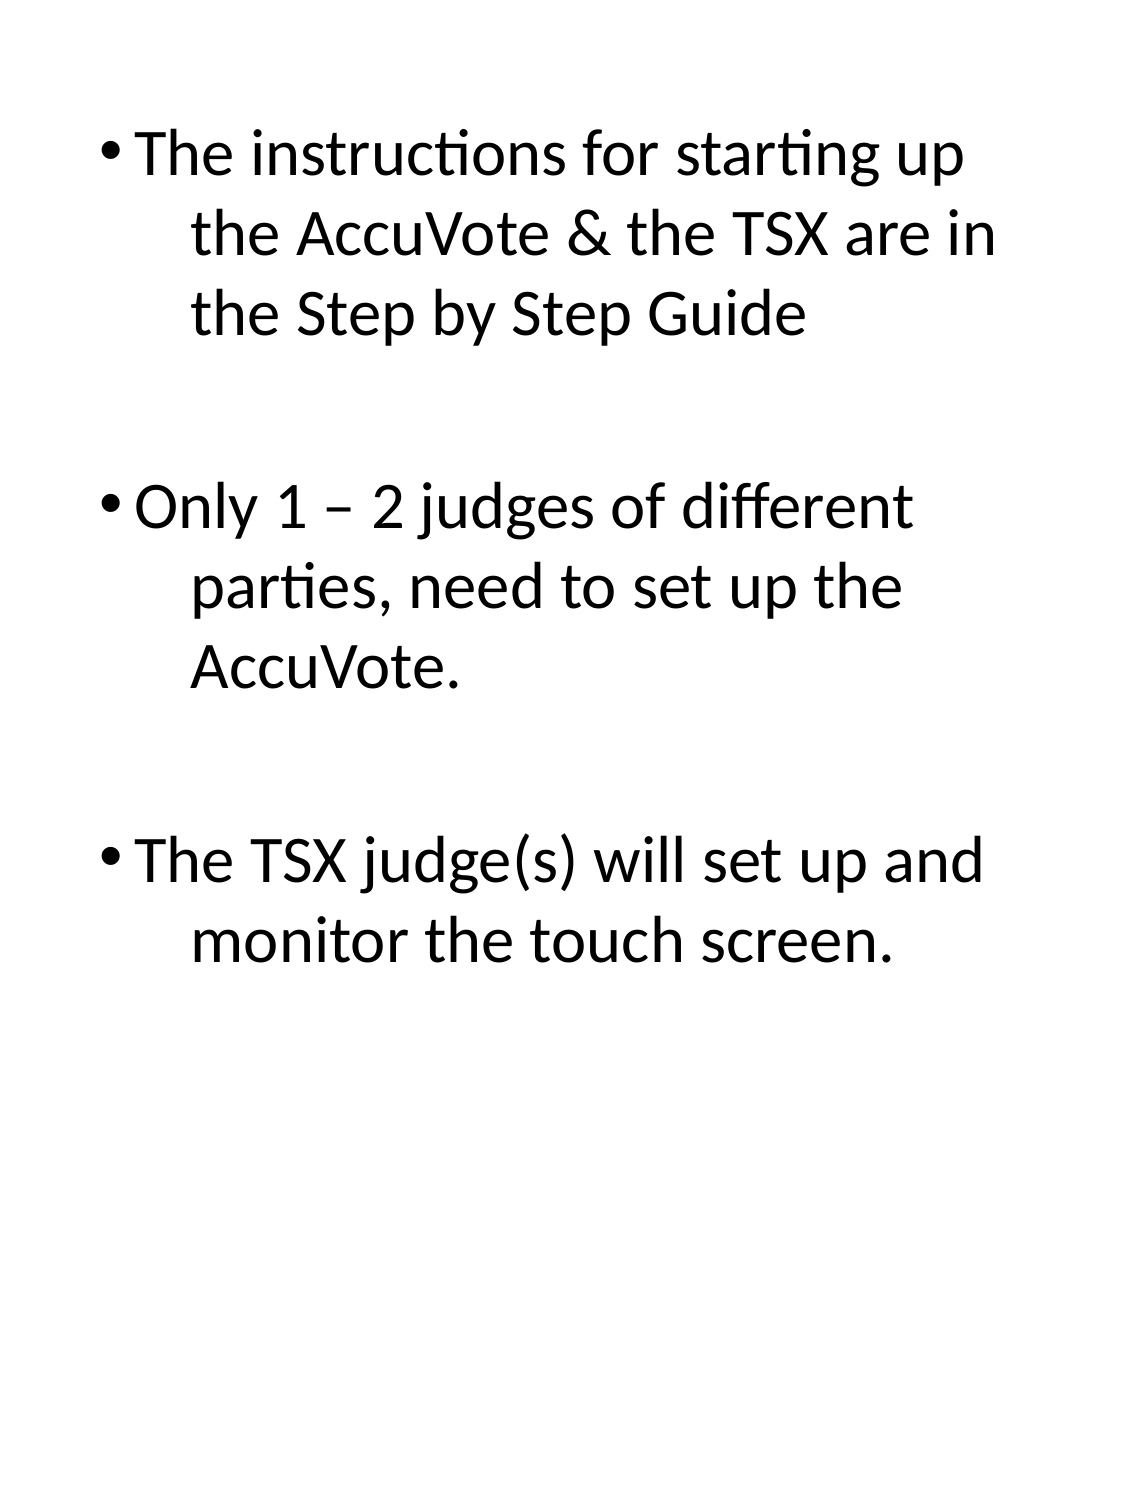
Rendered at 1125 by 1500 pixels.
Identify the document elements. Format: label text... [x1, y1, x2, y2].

text_box The instructions for starting up the AccuVote & the TSX are in the Step by Step Guide Only 1 – 2 judges of different parties, need to set up the AccuVote. The TSX judge(s) will set up and monitor the touch screen. [84, 101, 1041, 1334]
